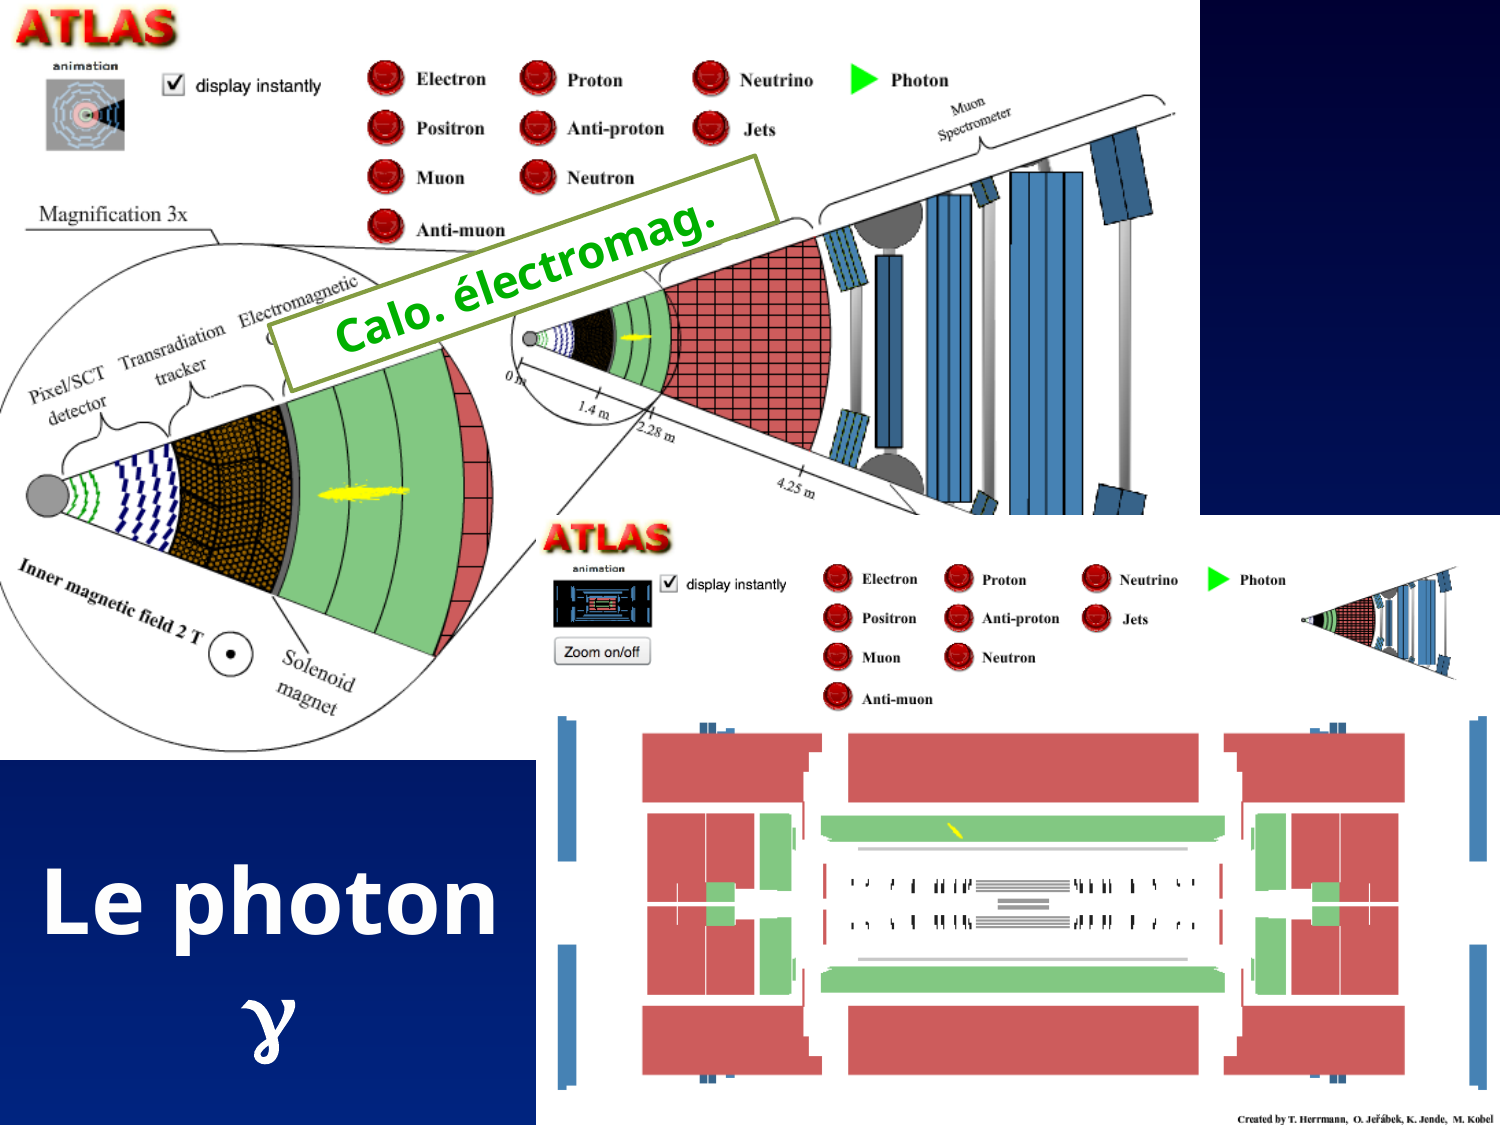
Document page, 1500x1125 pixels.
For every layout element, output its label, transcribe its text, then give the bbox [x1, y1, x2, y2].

text_box Le photon g [24, 835, 517, 1071]
picture [0, 0, 1500, 1125]
text_box Calo. électromag. [268, 155, 778, 392]
